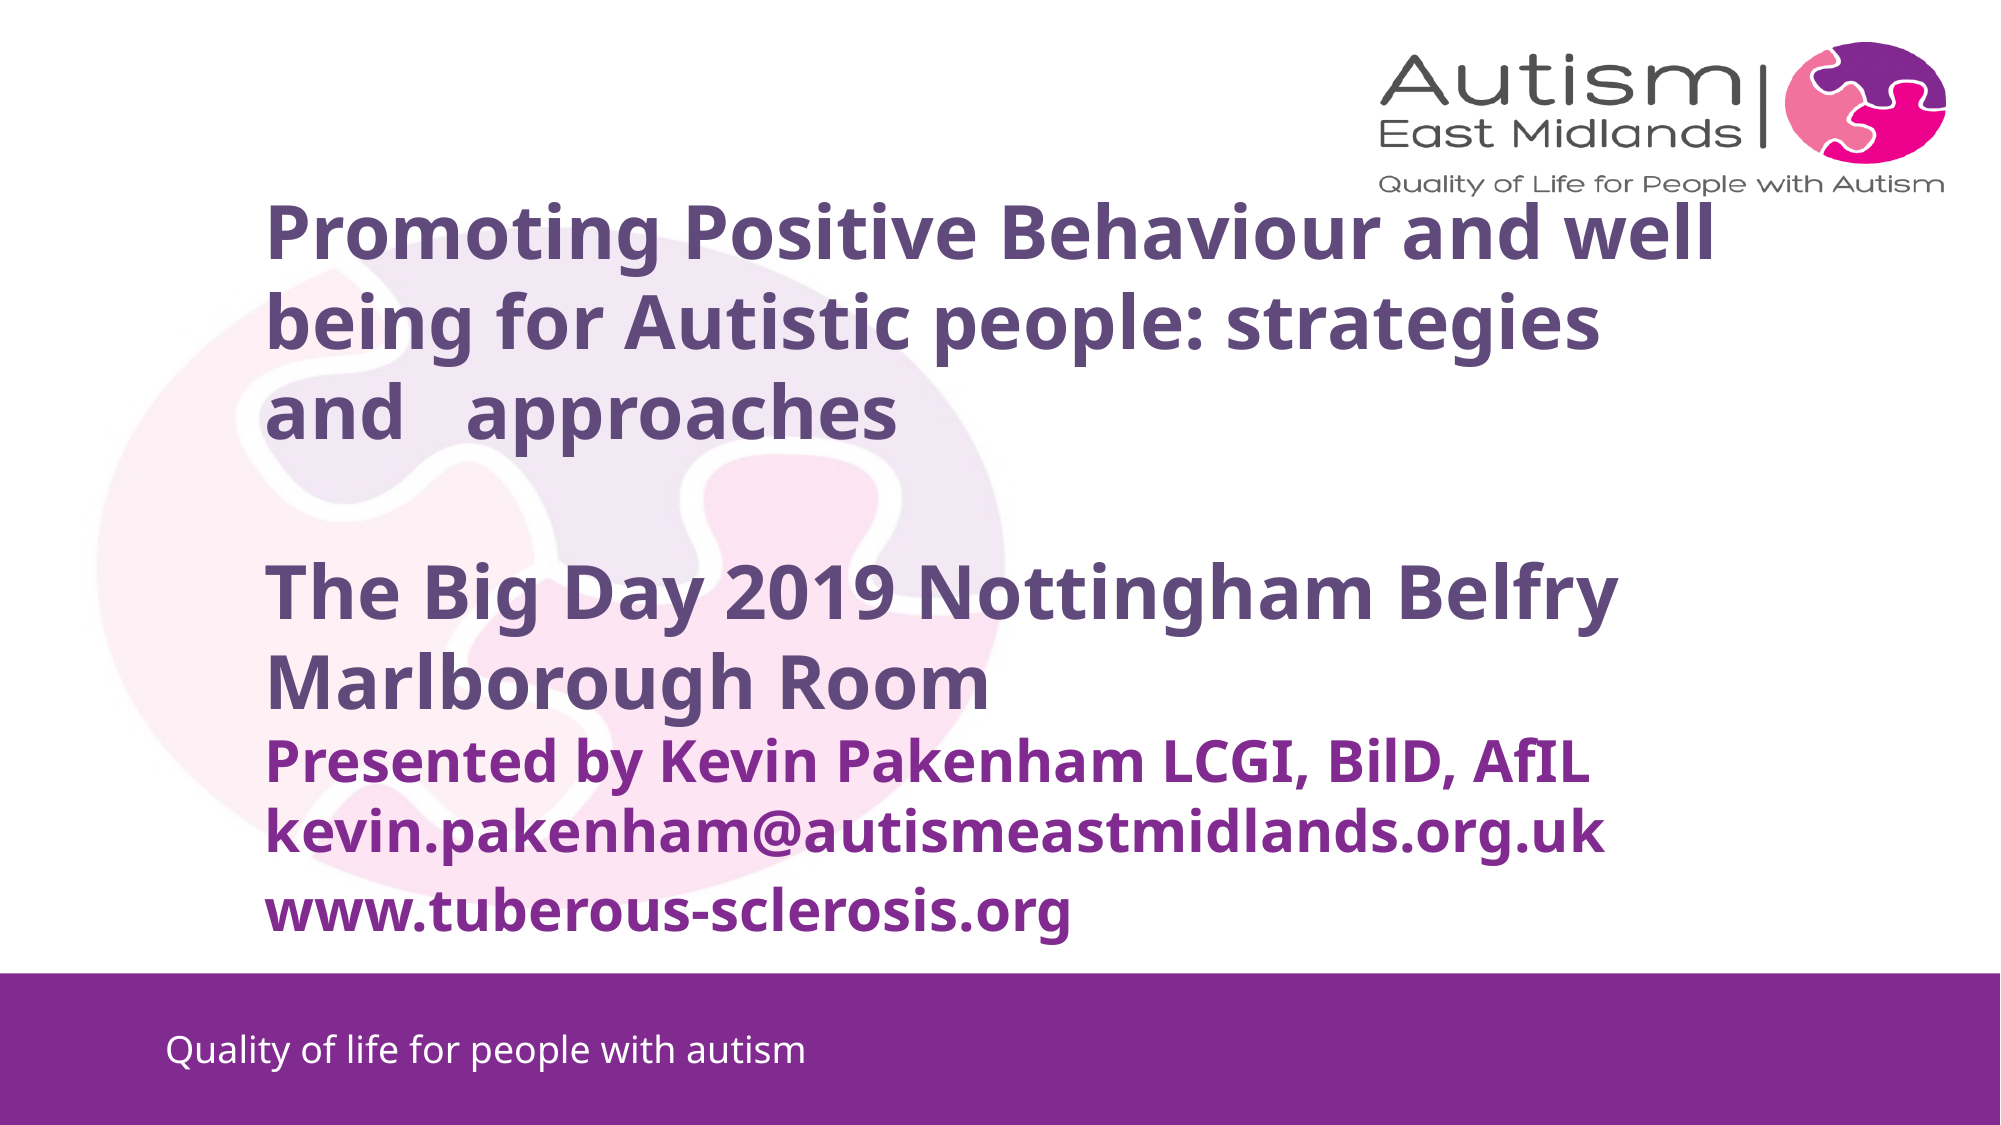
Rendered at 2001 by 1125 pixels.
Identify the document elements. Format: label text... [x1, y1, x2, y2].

title Promoting Positive Behaviour and well being for Autistic people: strategies and approaches The Big Day 2019 Nottingham Belfry Marlborough Room Presented by Kevin Pakenham LCGI, BilD, AfIL kevin.pakenham@autismeastmidlands.org.uk www.tuberous-sclerosis.org [249, 113, 1750, 1095]
